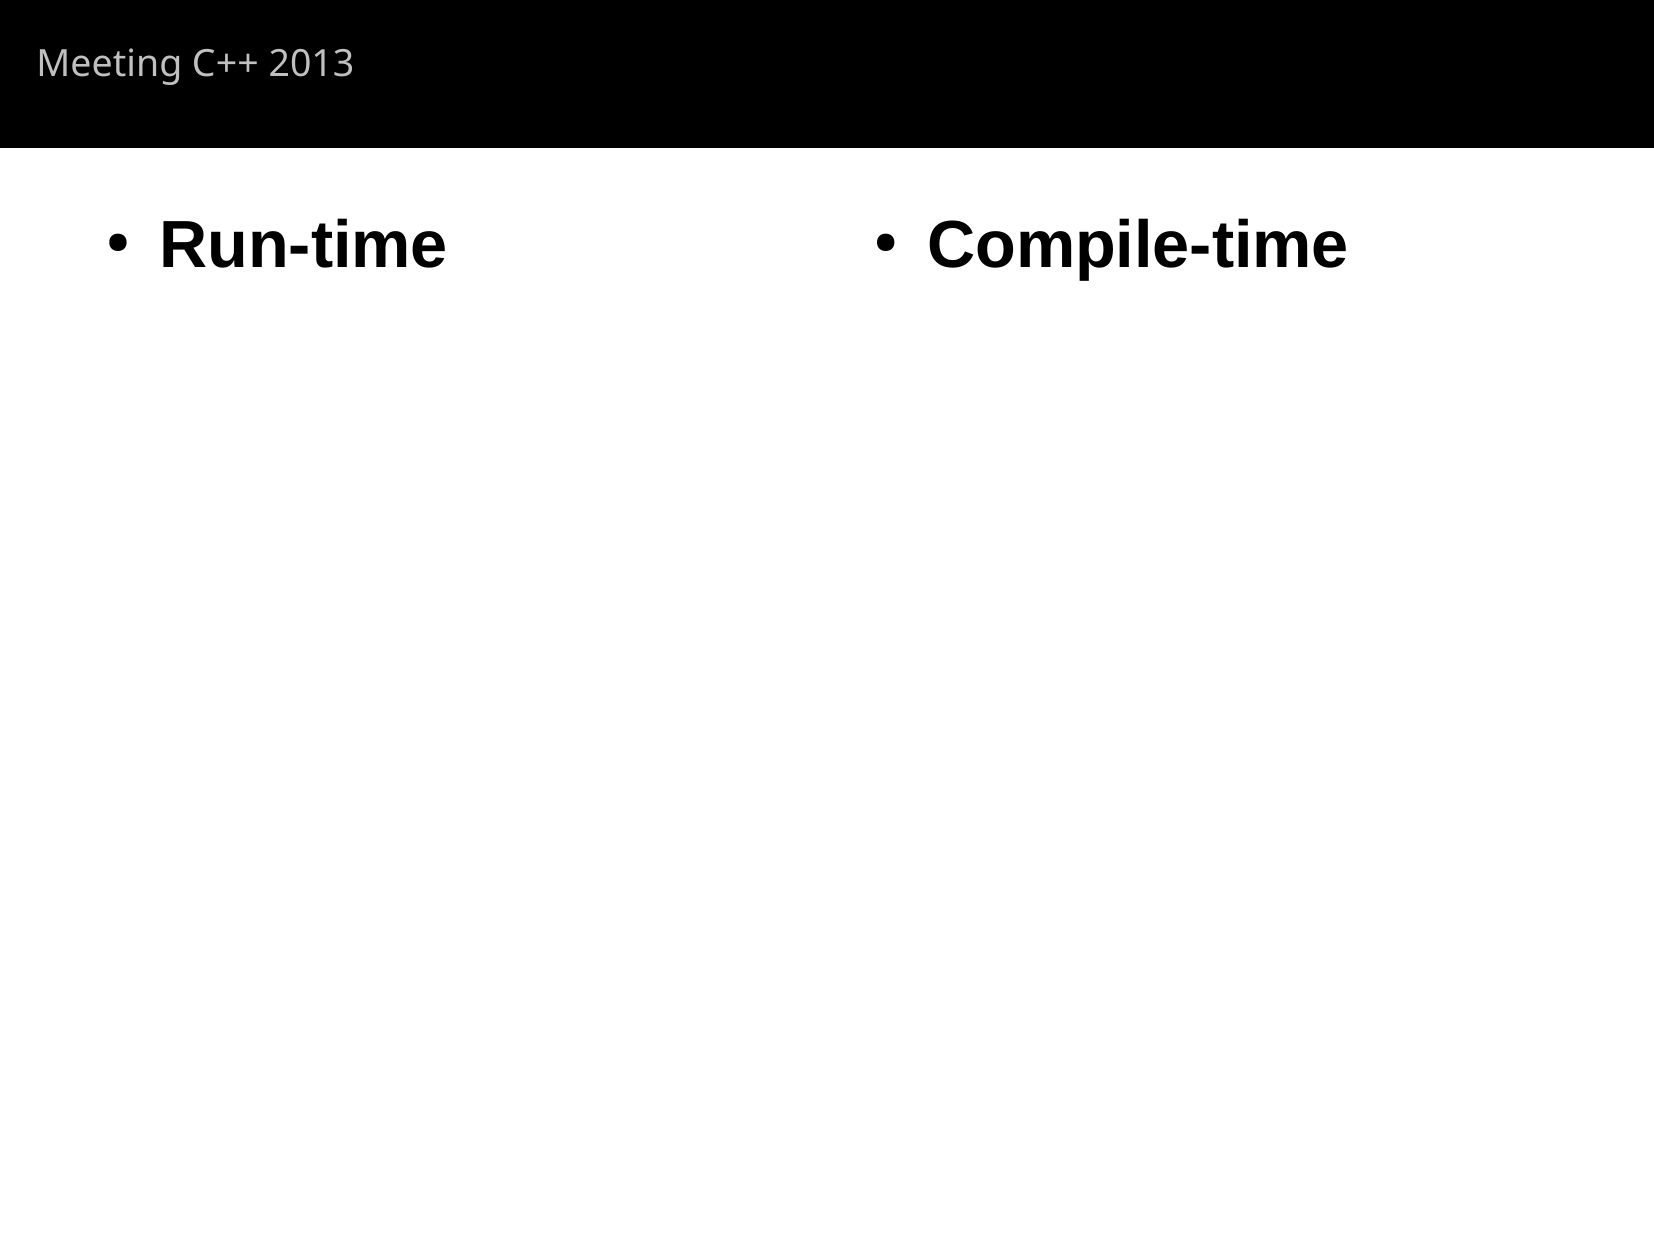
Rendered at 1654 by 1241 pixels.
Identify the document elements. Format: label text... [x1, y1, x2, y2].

list Compile-time [856, 206, 1388, 330]
list Run-time [88, 206, 479, 330]
